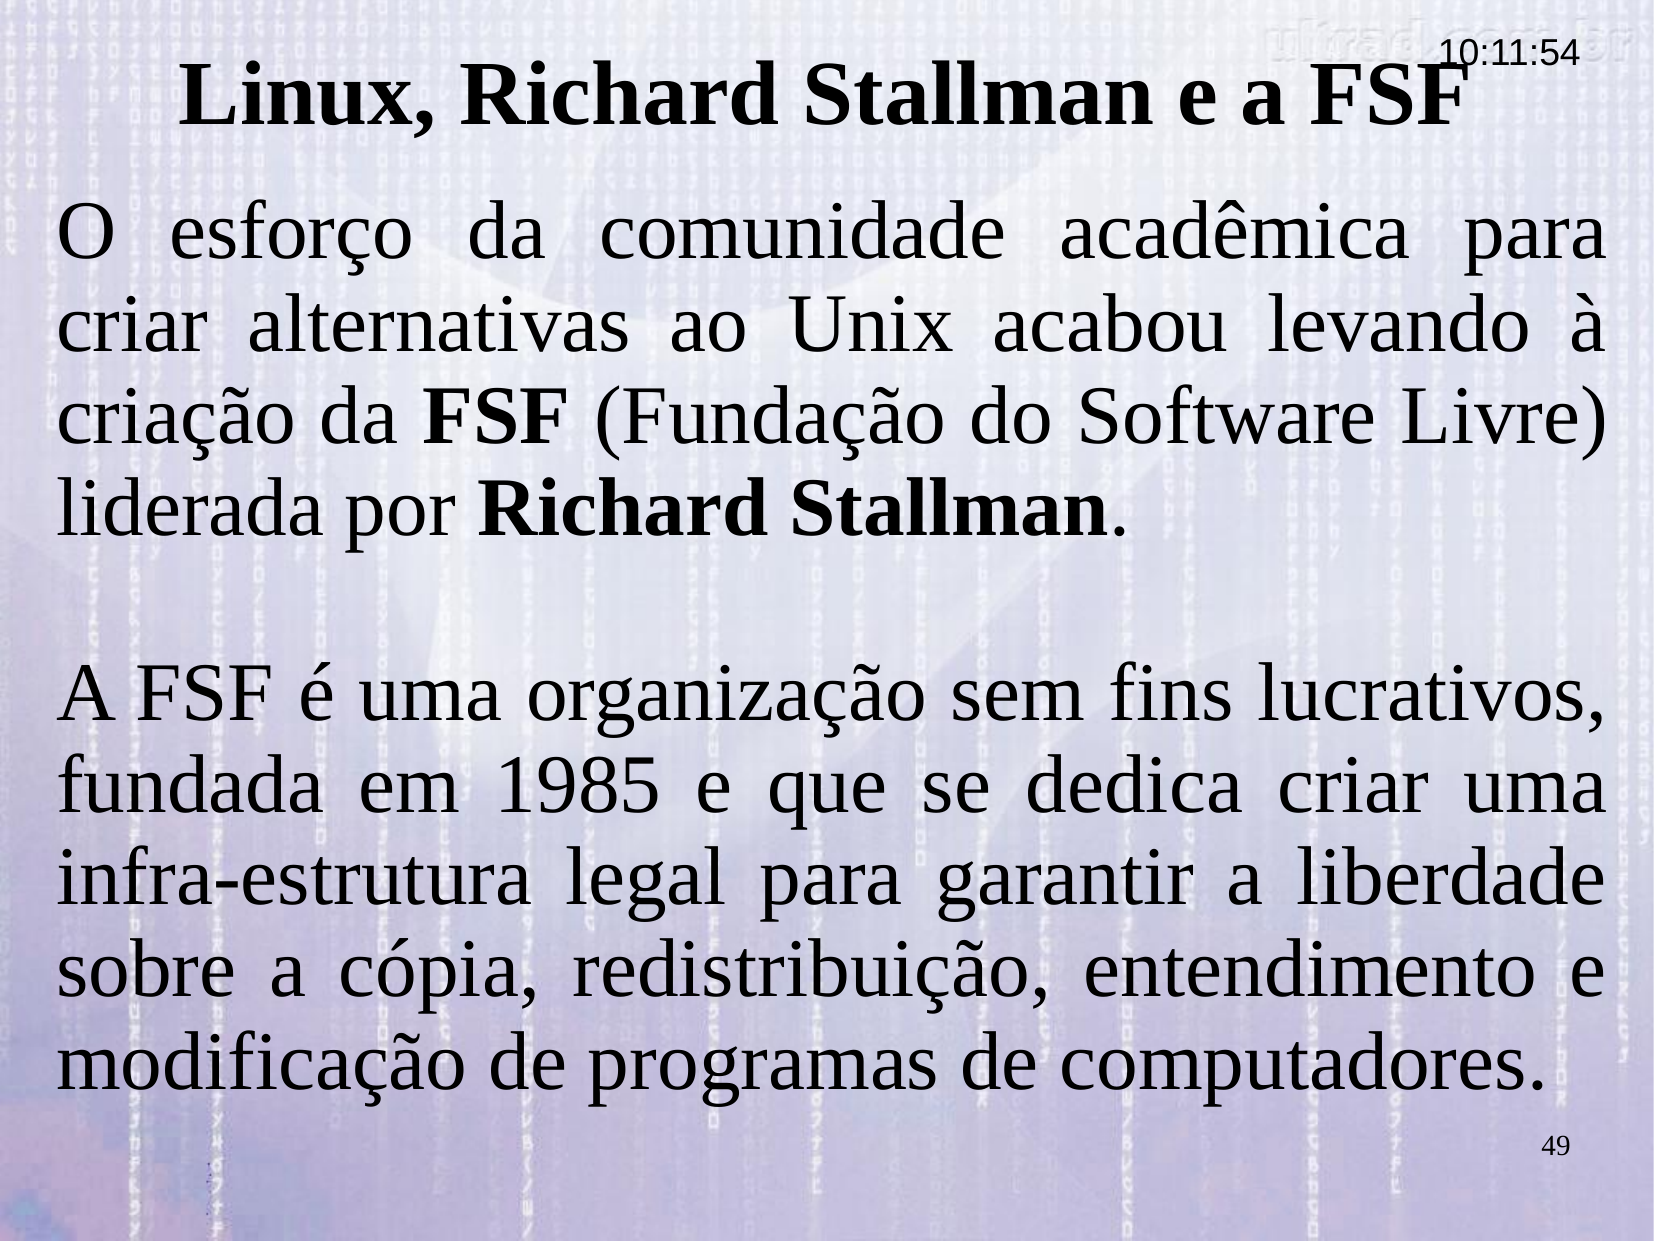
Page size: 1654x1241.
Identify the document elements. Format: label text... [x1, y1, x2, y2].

picture [0, 0, 1654, 1241]
text_box O esforço da comunidade acadêmica para criar alternativas ao Unix acabou levando à criação da FSF (Fundação do Software Livre) liderada por Richard Stallman. A FSF é uma organização sem fins lucrativos, fundada em 1985 e que se dedica criar uma infra-estrutura legal para garantir a liberdade sobre a cópia, redistribuição, entendimento e modificação de programas de computadores. [41, 177, 1625, 1214]
text_box 10:53:40 [1423, 23, 1631, 94]
text_box Linux, Richard Stallman e a FSF [29, 35, 1625, 171]
